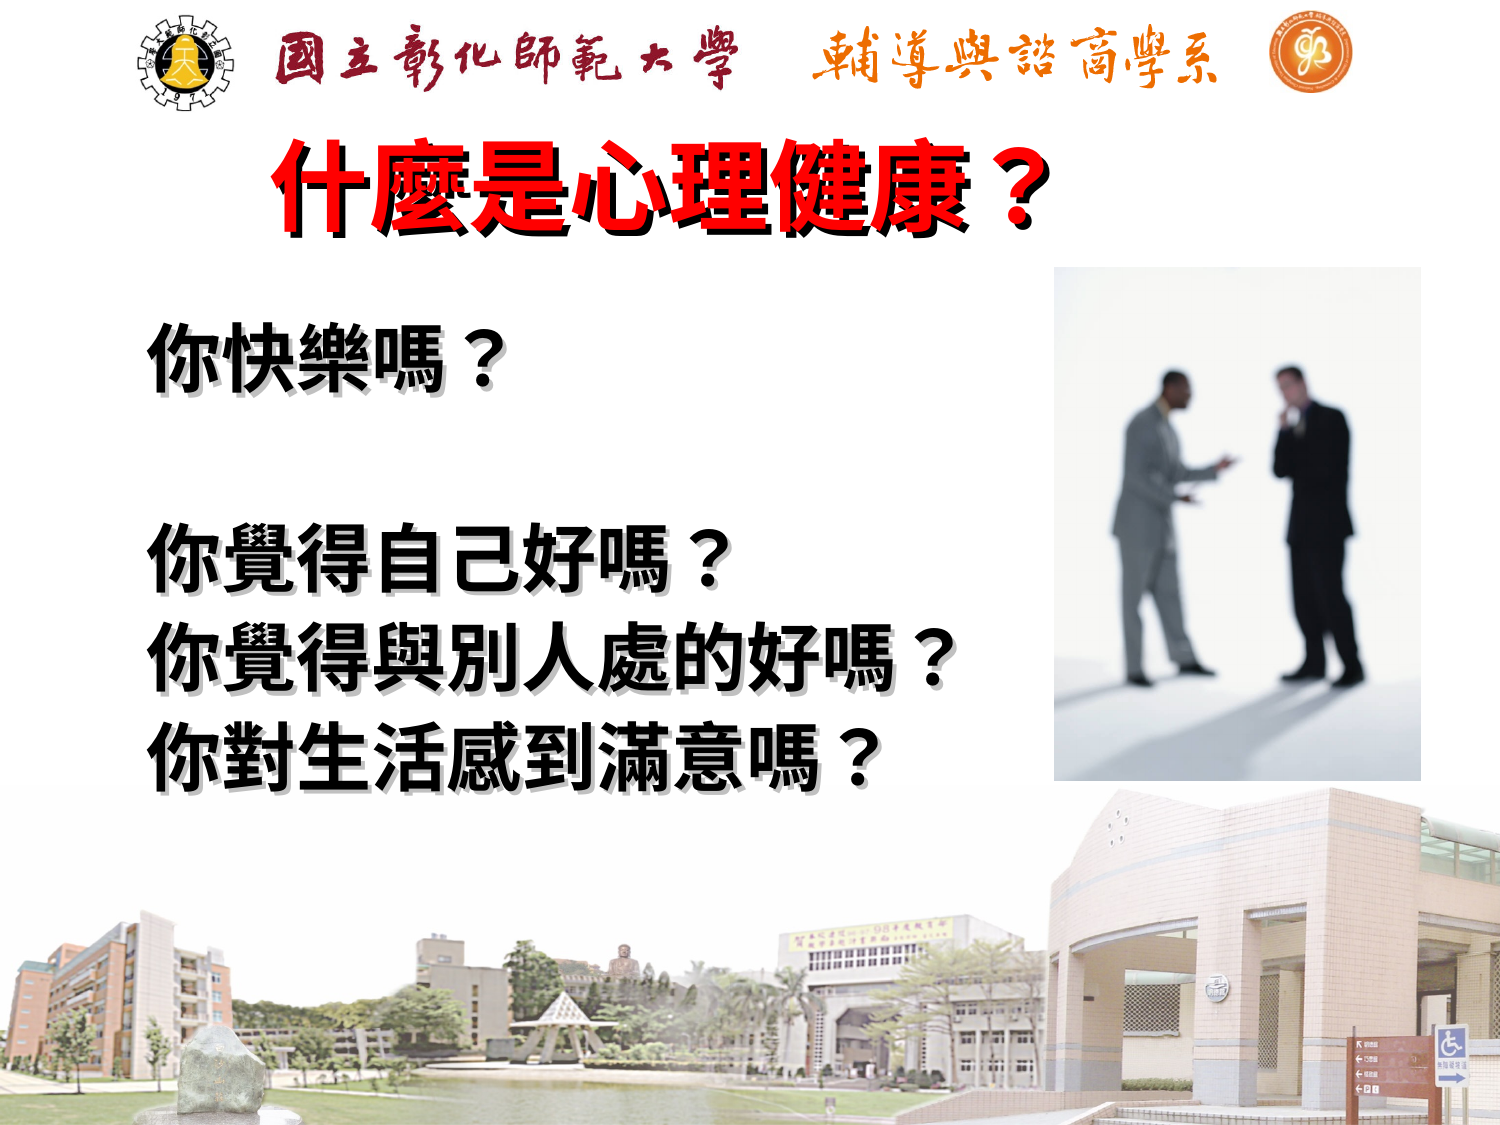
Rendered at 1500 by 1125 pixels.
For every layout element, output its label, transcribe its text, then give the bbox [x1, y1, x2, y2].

list 你快樂嗎？ 你覺得自己好嗎？ 你覺得與別人處的好嗎？ 你對生活感到滿意嗎？ [75, 314, 1426, 1006]
title 什麼是心理健康？ [253, 90, 1404, 278]
picture [1054, 267, 1421, 781]
